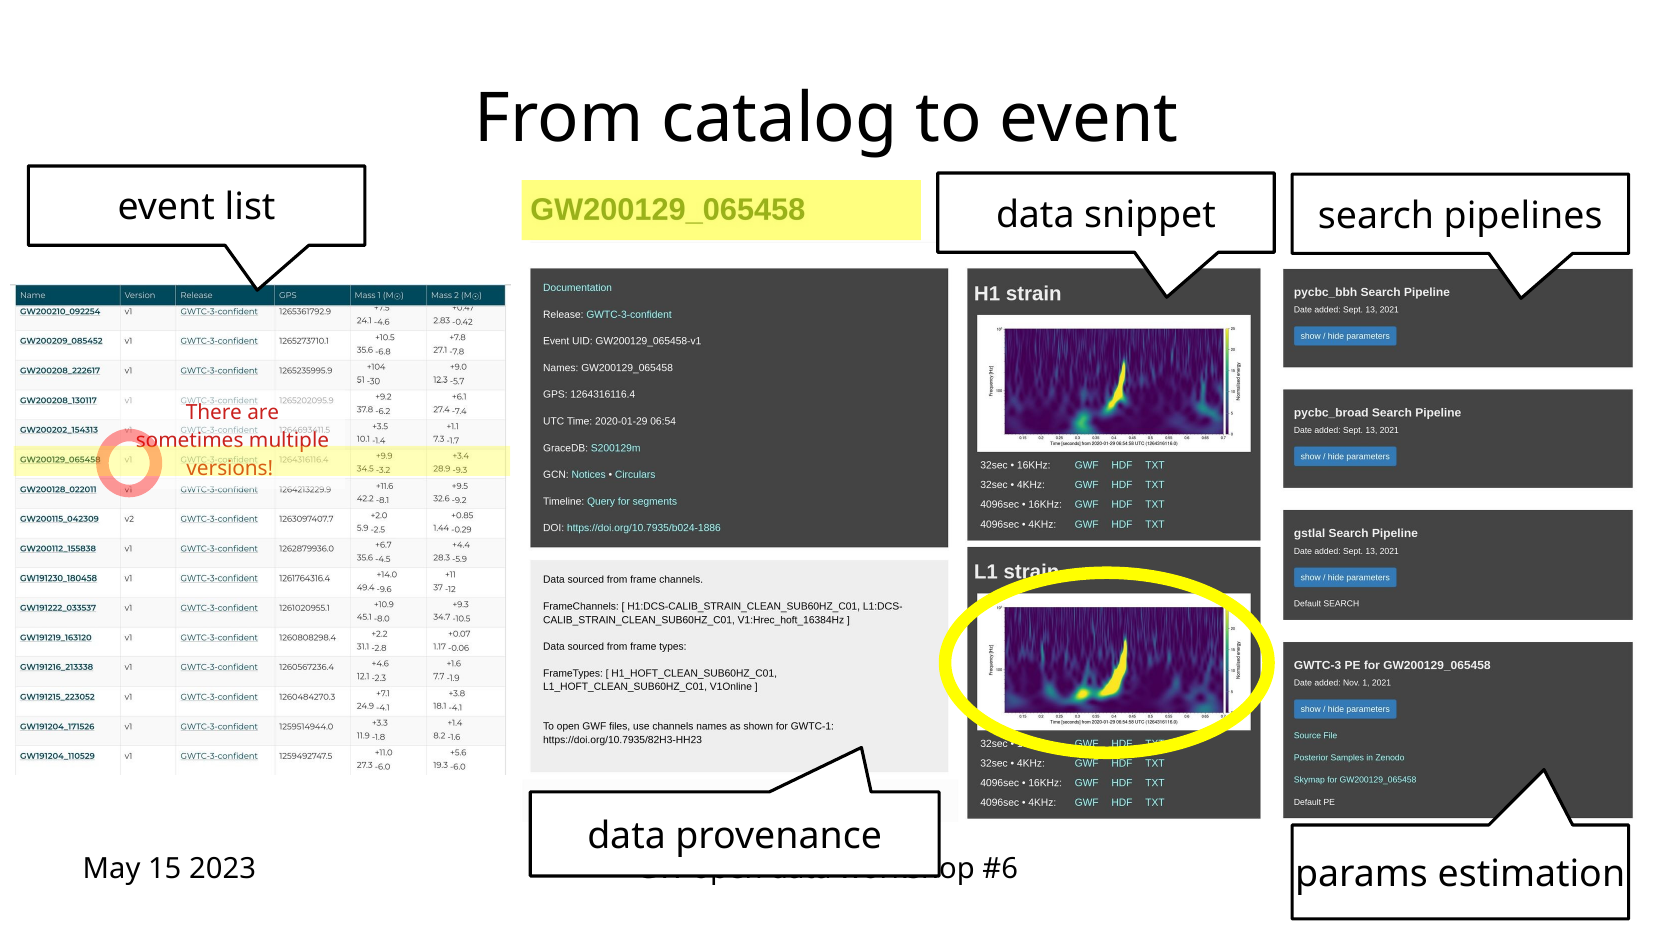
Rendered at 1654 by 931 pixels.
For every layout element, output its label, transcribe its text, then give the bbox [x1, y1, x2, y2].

text_box data snippet [937, 172, 1275, 298]
picture [512, 186, 1269, 822]
picture [182, 293, 212, 298]
text_box params estimation [1292, 769, 1629, 919]
picture [1272, 263, 1643, 823]
text_box [13, 445, 511, 476]
title From catalog to event [82, 37, 1571, 193]
text_box data provenance [530, 747, 940, 876]
text_box [521, 180, 921, 241]
picture [356, 293, 375, 298]
picture [461, 293, 481, 299]
text_box There are sometimes multiple versions! [120, 389, 346, 445]
picture [125, 293, 154, 298]
picture [432, 293, 451, 299]
text_box event list [28, 165, 365, 291]
picture [383, 293, 402, 300]
picture [280, 293, 296, 300]
picture [10, 284, 511, 775]
text_box search pipelines [1292, 174, 1629, 299]
picture [21, 293, 45, 299]
picture [952, 579, 1262, 746]
